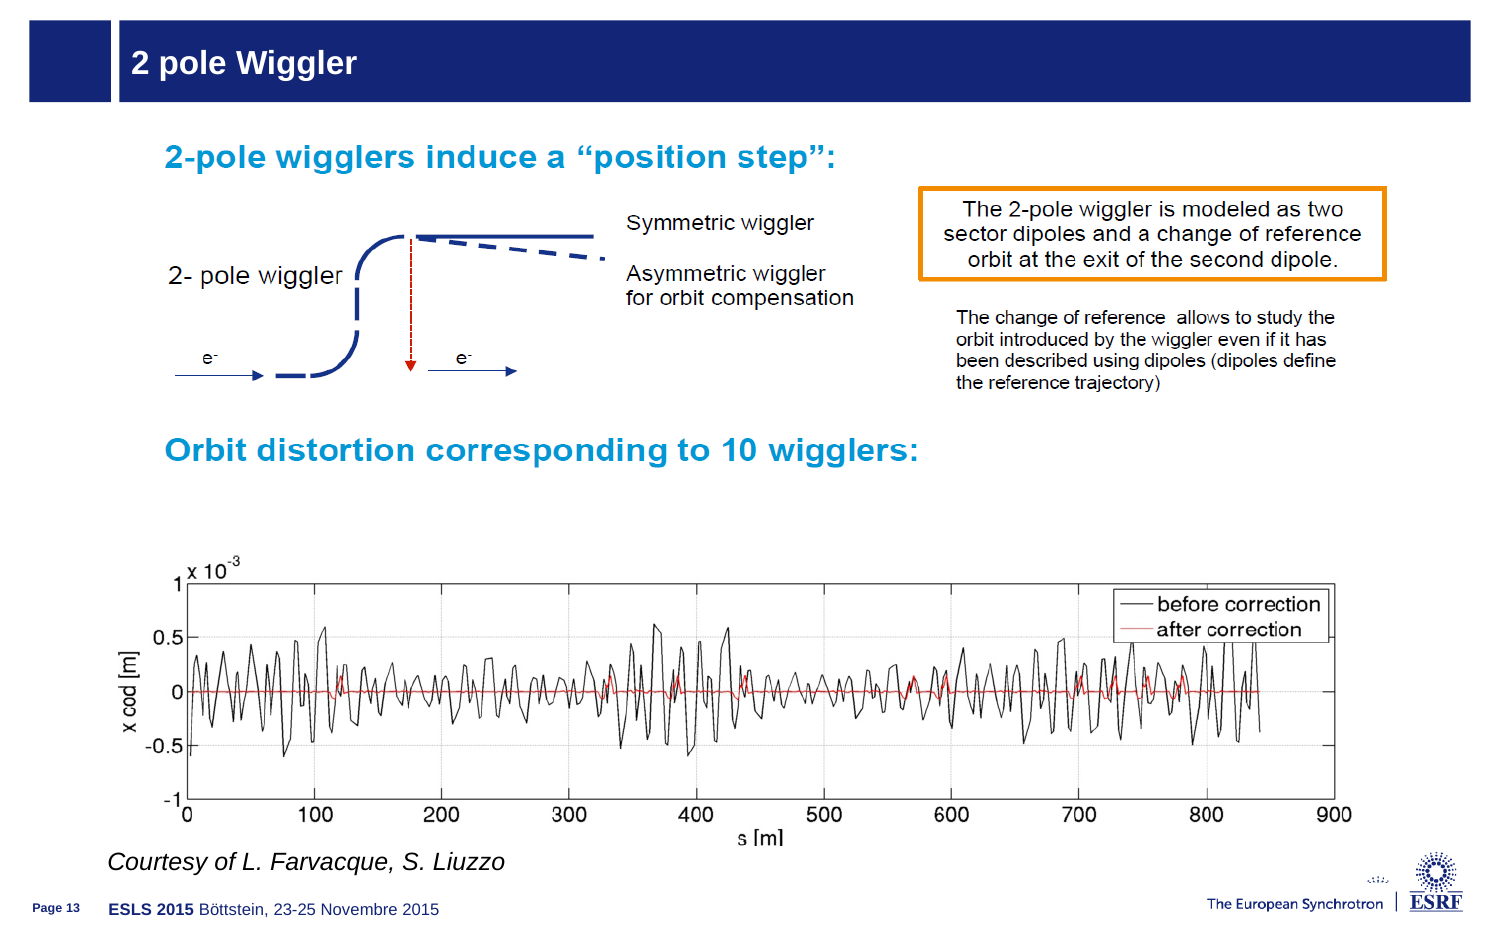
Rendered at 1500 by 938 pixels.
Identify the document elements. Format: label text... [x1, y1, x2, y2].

text_box Courtesy of L. Farvacque, S. Liuzzo [92, 837, 520, 883]
title 2 pole Wiggler [119, 20, 1471, 103]
text_box ESLS 2015 Böttstein, 23-25 Novembre 2015 [108, 889, 1113, 920]
text_box Page <numéro> [32, 886, 101, 916]
picture [70, 118, 1500, 938]
